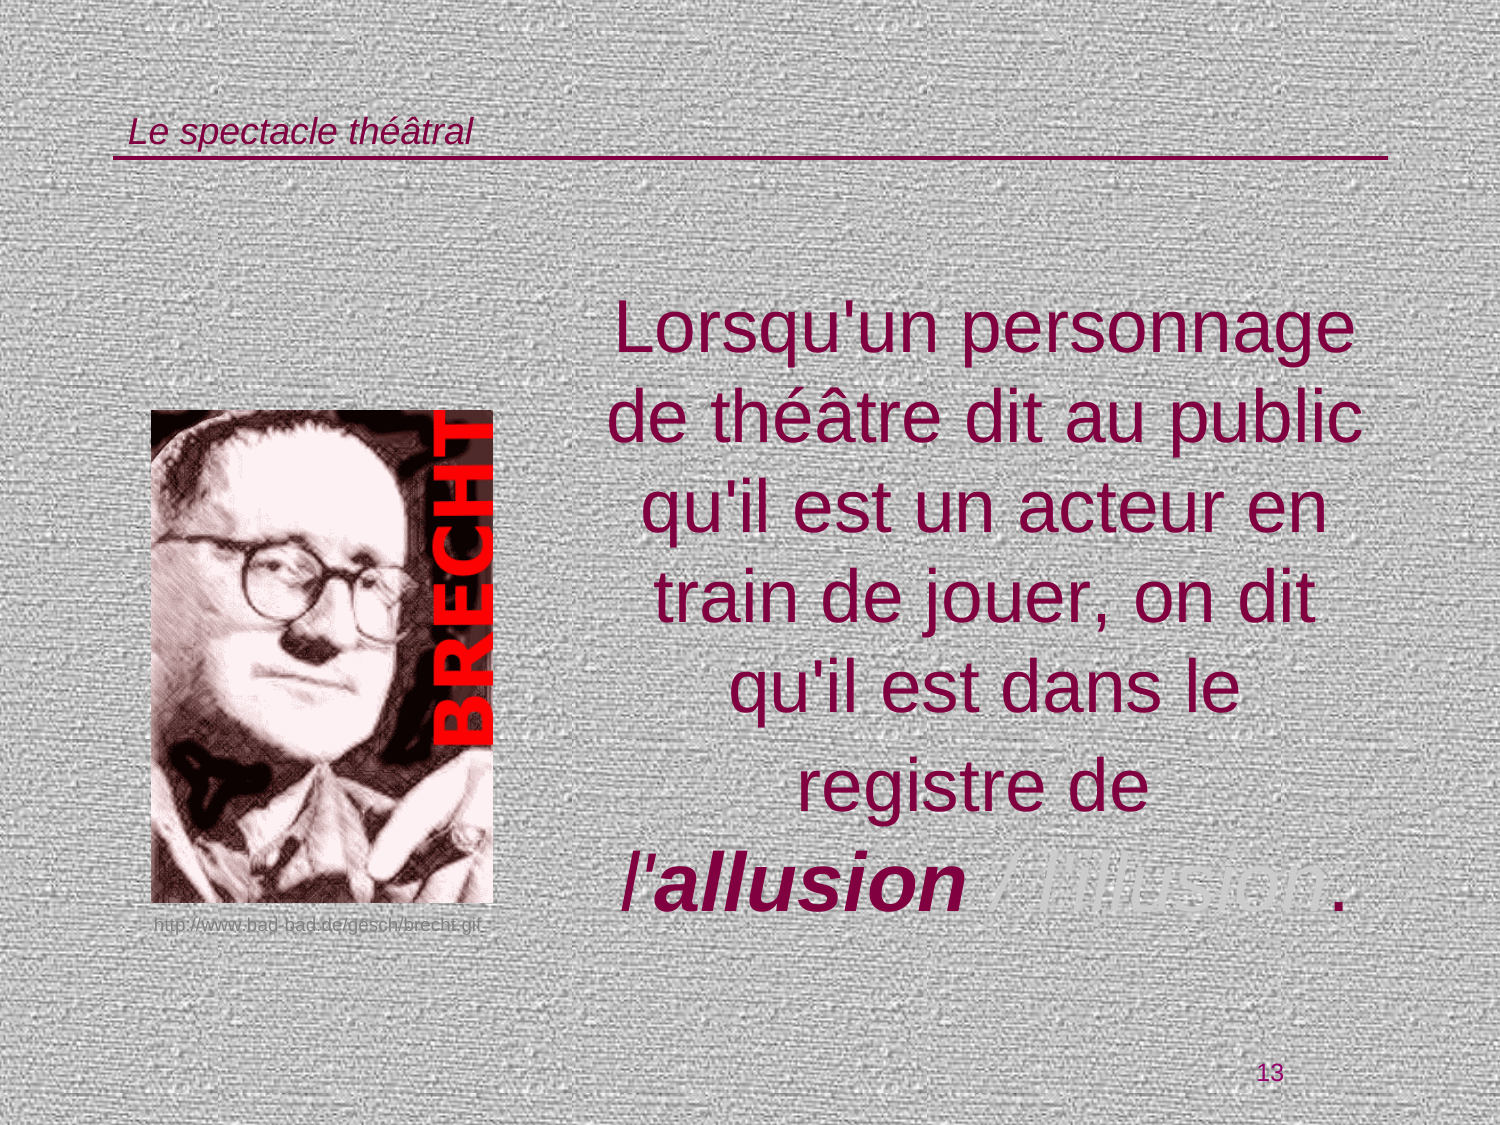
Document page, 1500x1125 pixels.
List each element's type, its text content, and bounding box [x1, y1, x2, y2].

text_box Lorsqu'un personnage de théâtre dit au public qu'il est un acteur en train de jouer, on dit qu'il est dans le registre de l'allusion / l'illusion. [589, 270, 1383, 936]
text_box http://www.bad-bad.de/gesch/brecht.gif [139, 904, 497, 943]
picture [0, 0, 1500, 1125]
